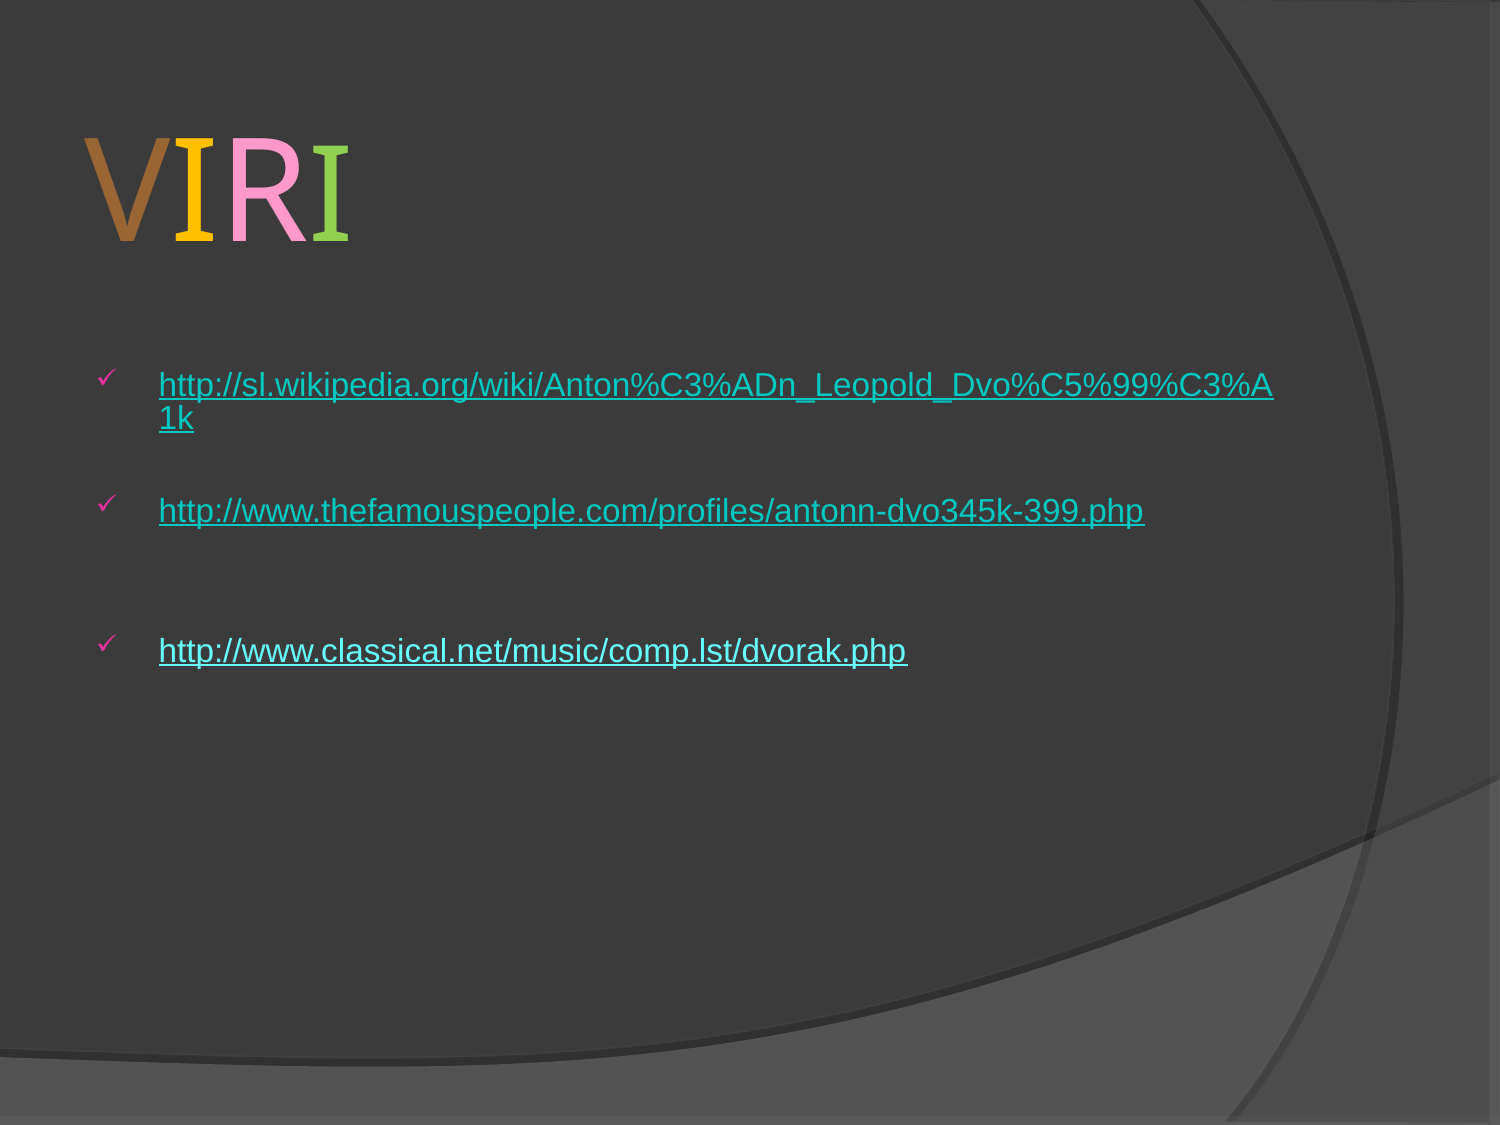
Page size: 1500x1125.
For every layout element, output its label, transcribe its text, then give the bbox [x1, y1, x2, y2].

title VIRI [76, 90, 1302, 278]
list http://sl.wikipedia.org/wiki/Anton%C3%ADn_Leopold_Dvo%C5%99%C3%A1k http://www.thefamouspeople.com/profiles/antonn-dvo345k-399.php http://www.classical.net/music/comp.lst/dvorak.php [75, 262, 1300, 1005]
